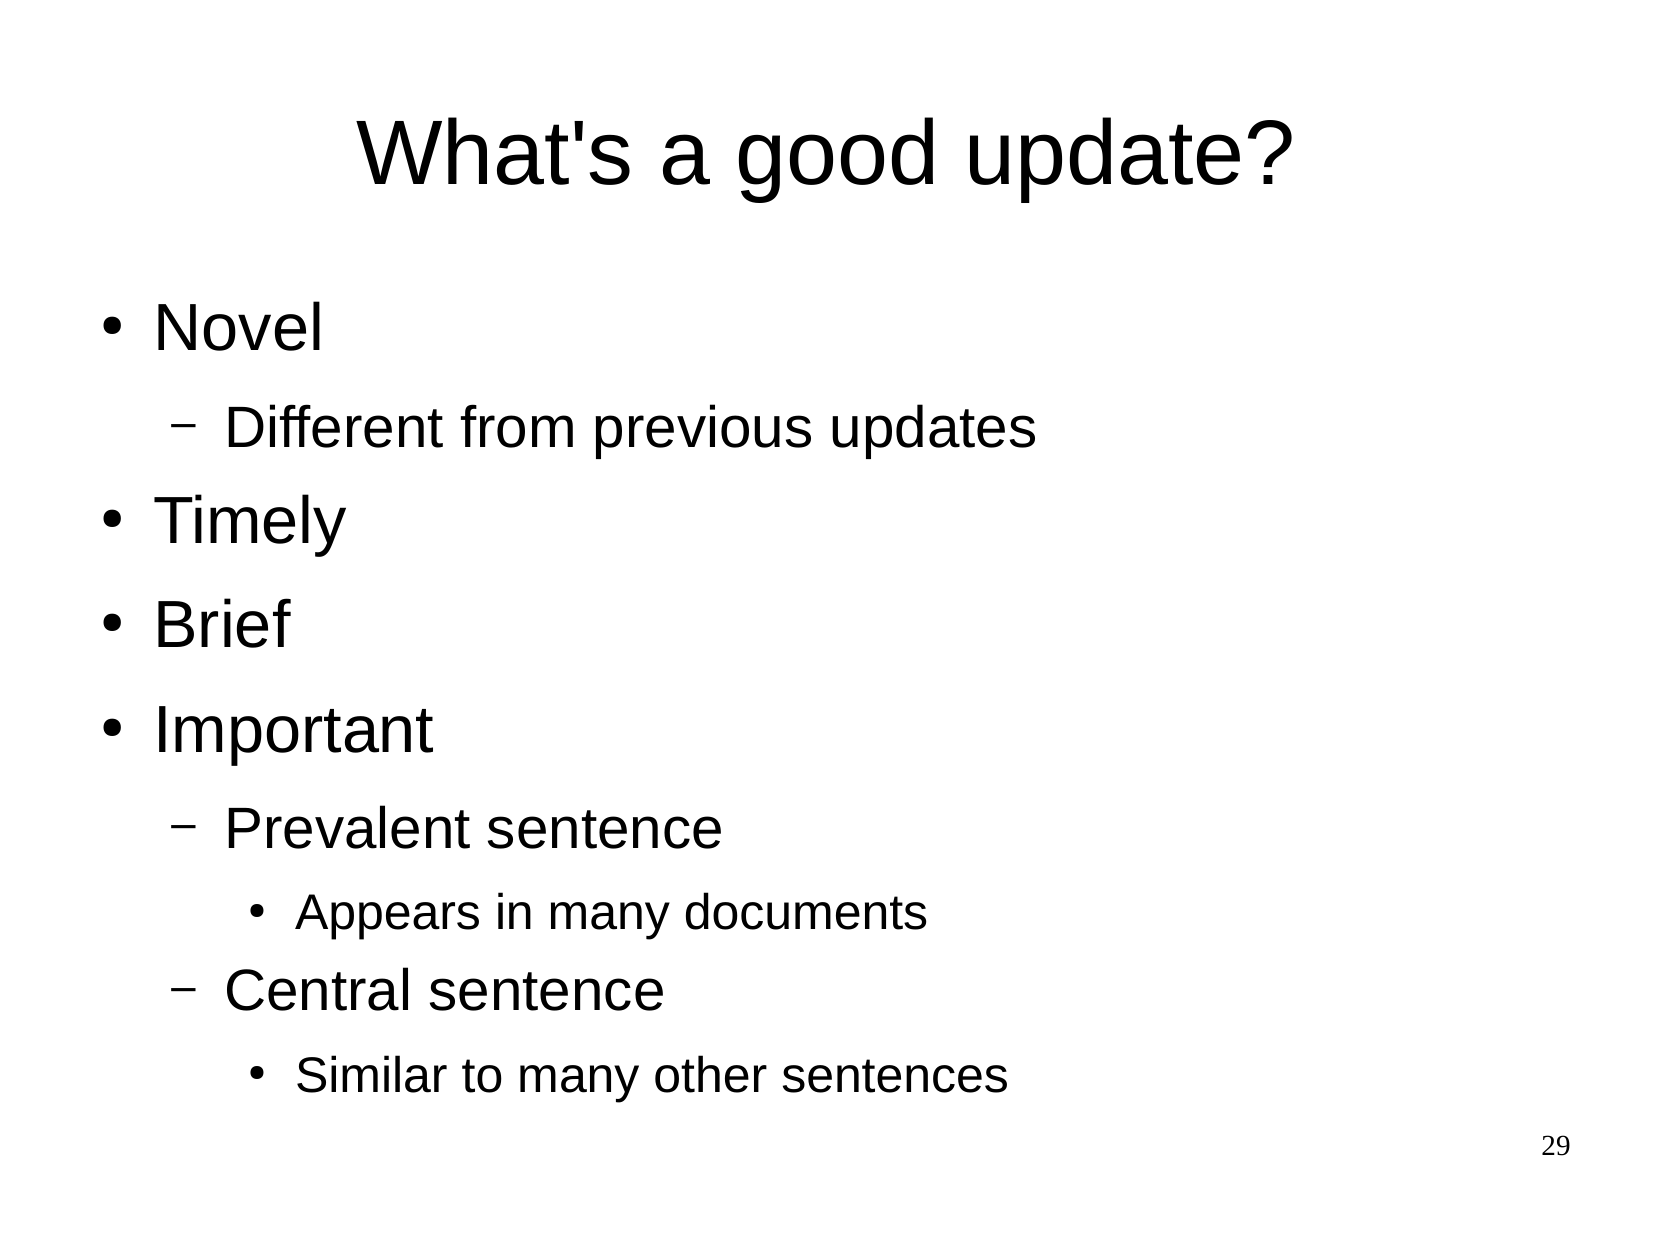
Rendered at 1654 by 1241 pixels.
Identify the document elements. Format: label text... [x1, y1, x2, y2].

list Novel Different from previous updates Timely Brief Important Prevalent sentence Appears in many documents Central sentence Similar to many other sentences [82, 290, 1571, 1171]
title What's a good update? [82, 49, 1571, 257]
